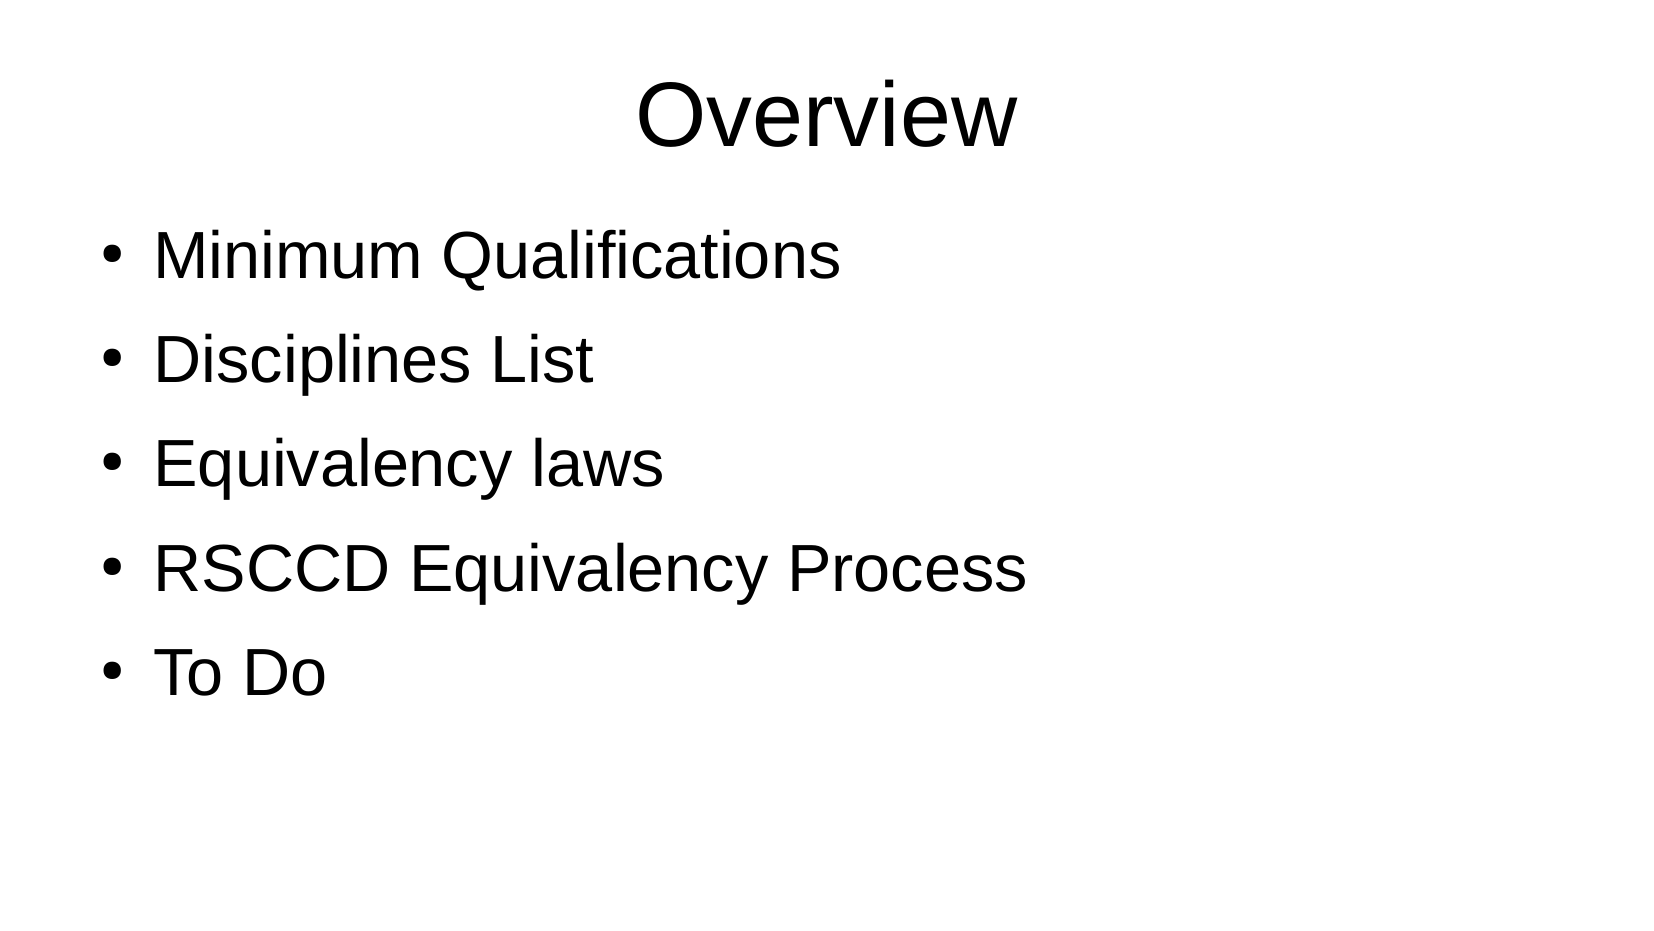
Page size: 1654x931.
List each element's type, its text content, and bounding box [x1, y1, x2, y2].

list Minimum Qualifications Disciplines List Equivalency laws RSCCD Equivalency Process To Do [82, 217, 1571, 758]
title Overview [82, 37, 1571, 193]
